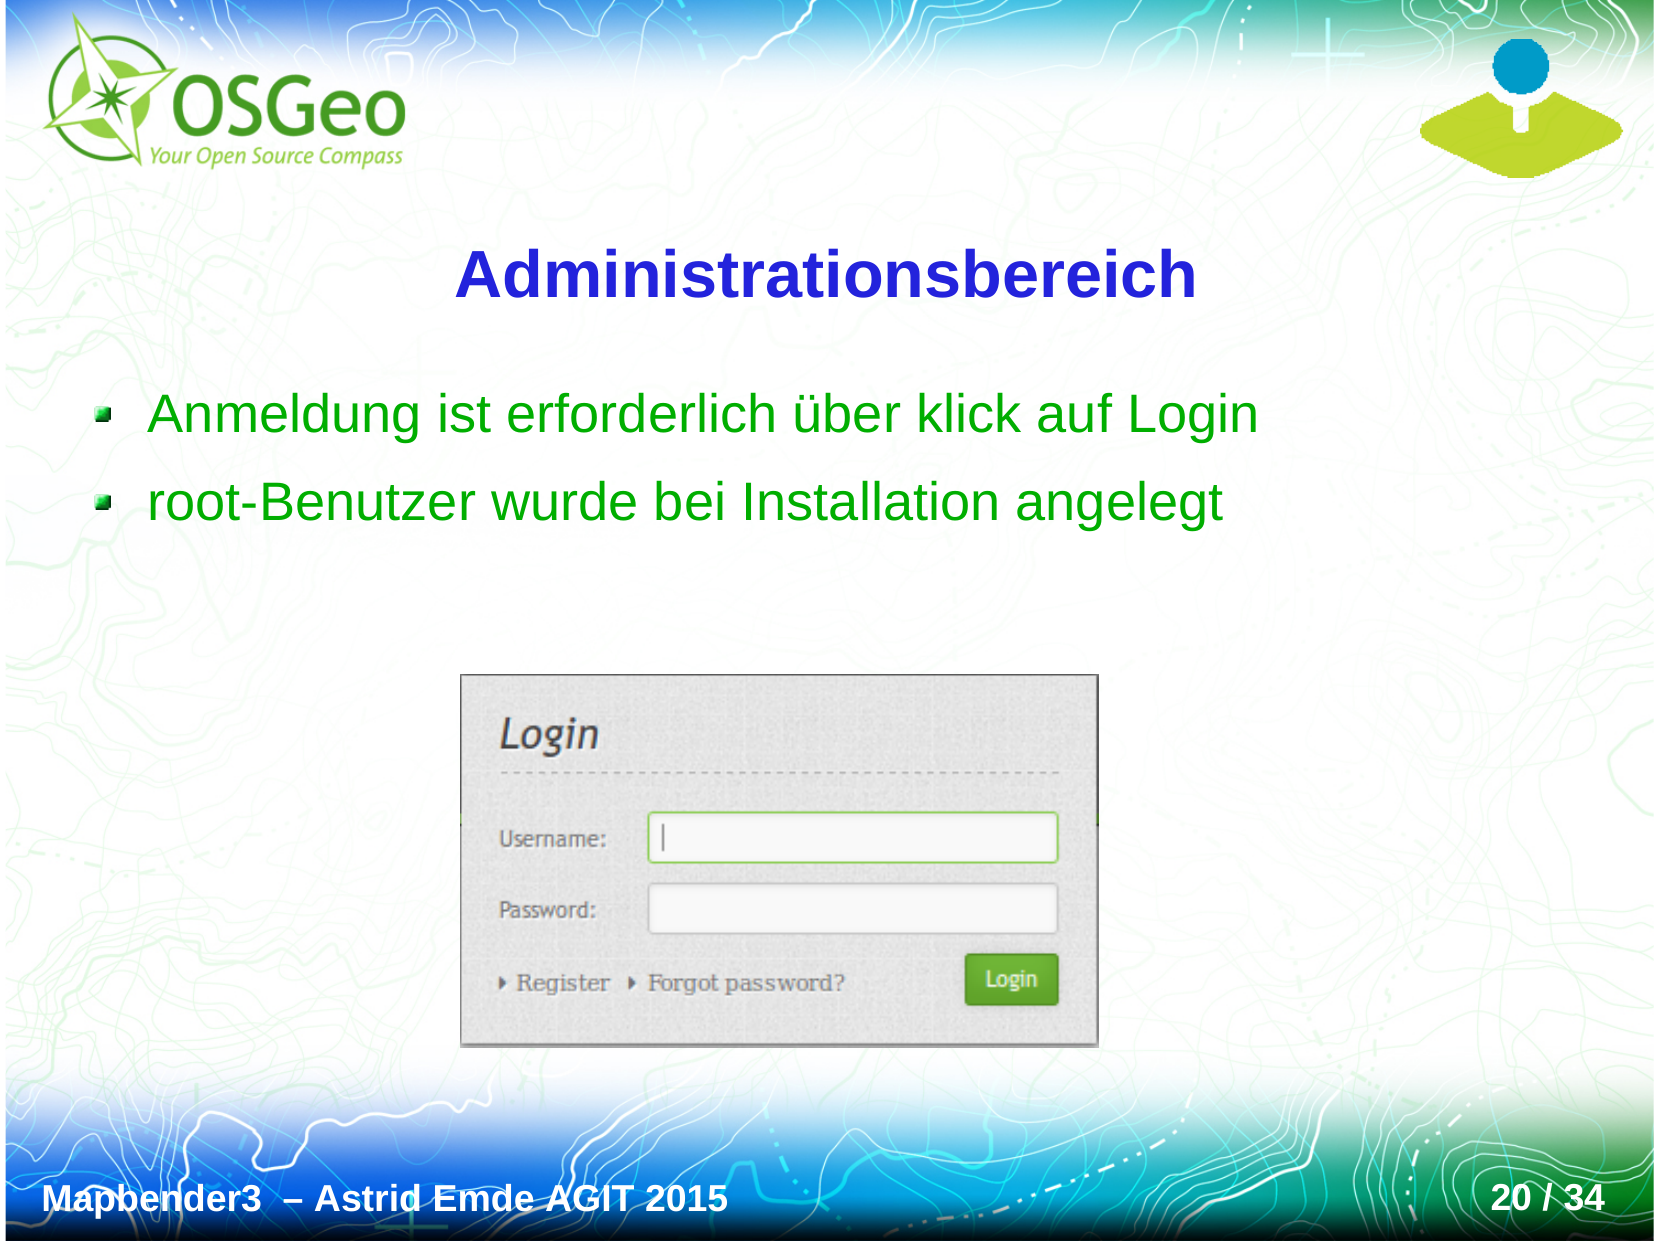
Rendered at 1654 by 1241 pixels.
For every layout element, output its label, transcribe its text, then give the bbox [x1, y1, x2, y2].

list Anmeldung ist erforderlich über klick auf Login root-Benutzer wurde bei Installation angelegt [76, 383, 1565, 1188]
title Administrationsbereich [82, 200, 1571, 349]
picture [5, 0, 1654, 1241]
